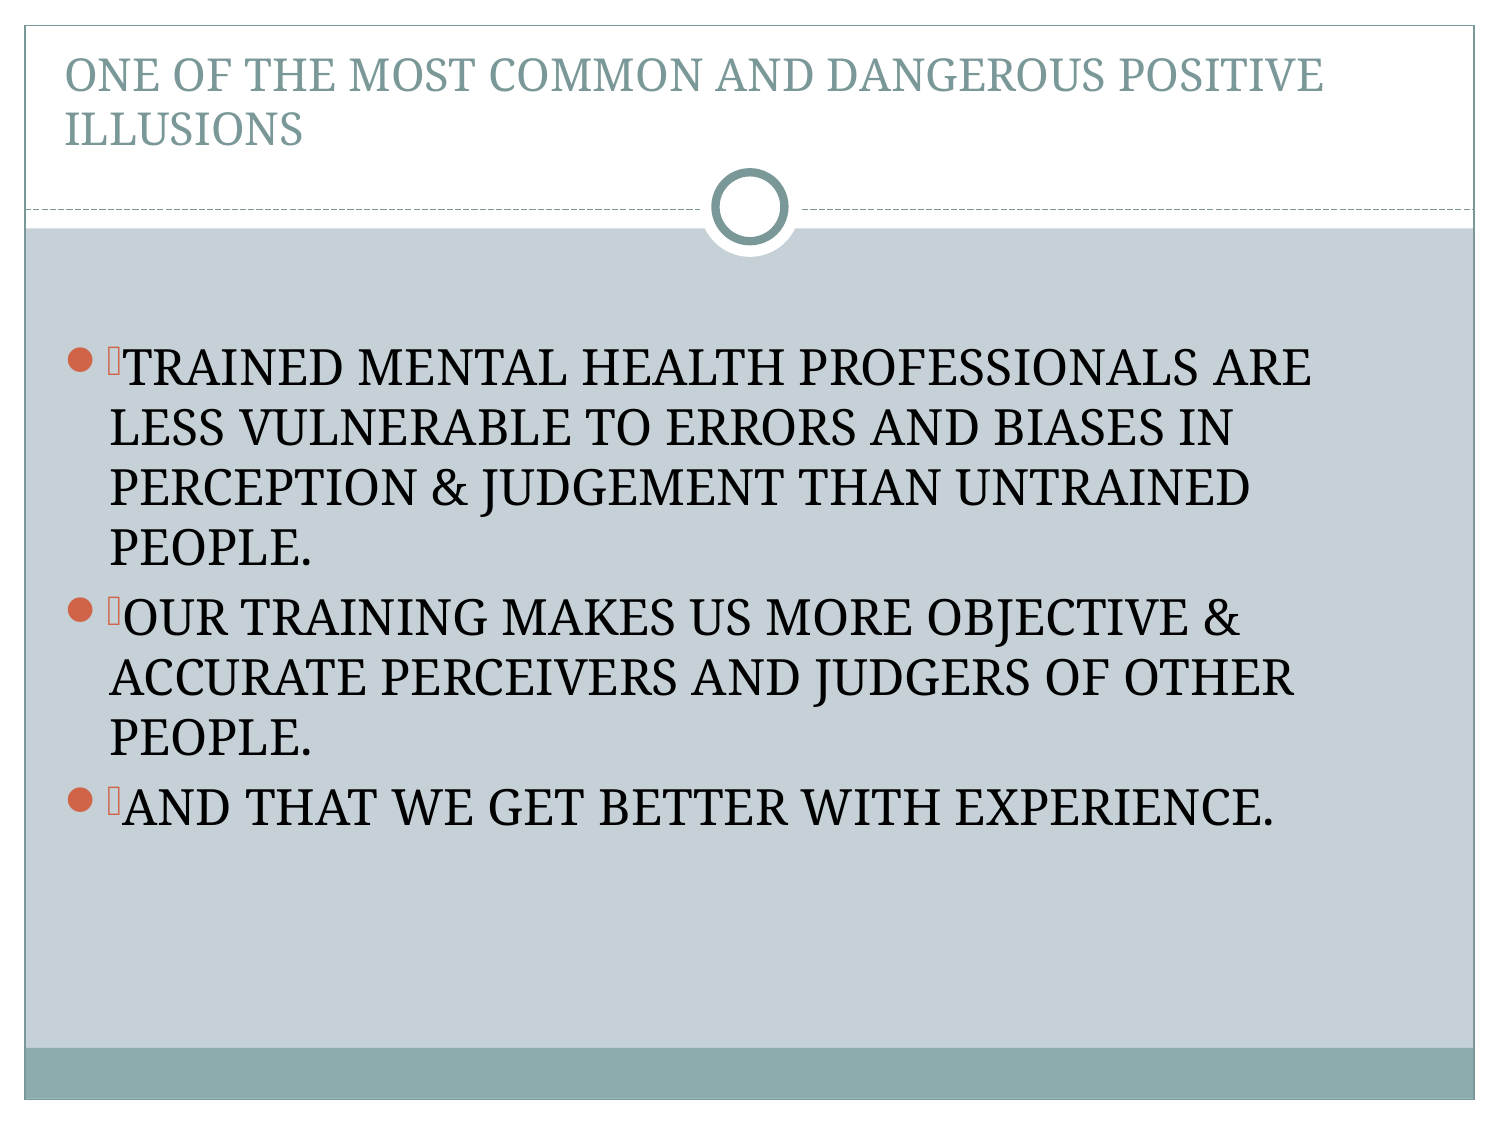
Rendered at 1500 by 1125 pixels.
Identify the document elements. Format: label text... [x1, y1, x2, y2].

title ONE OF THE MOST COMMON AND DANGEROUS POSITIVE ILLUSIONS [49, 37, 1450, 162]
list TRAINED MENTAL HEALTH PROFESSIONALS ARE LESS VULNERABLE TO ERRORS AND BIASES IN PERCEPTION & JUDGEMENT THAN UNTRAINED PEOPLE. OUR TRAINING MAKES US MORE OBJECTIVE & ACCURATE PERCEIVERS AND JUDGERS OF OTHER PEOPLE. AND THAT WE GET BETTER WITH EXPERIENCE. [49, 250, 1445, 1001]
